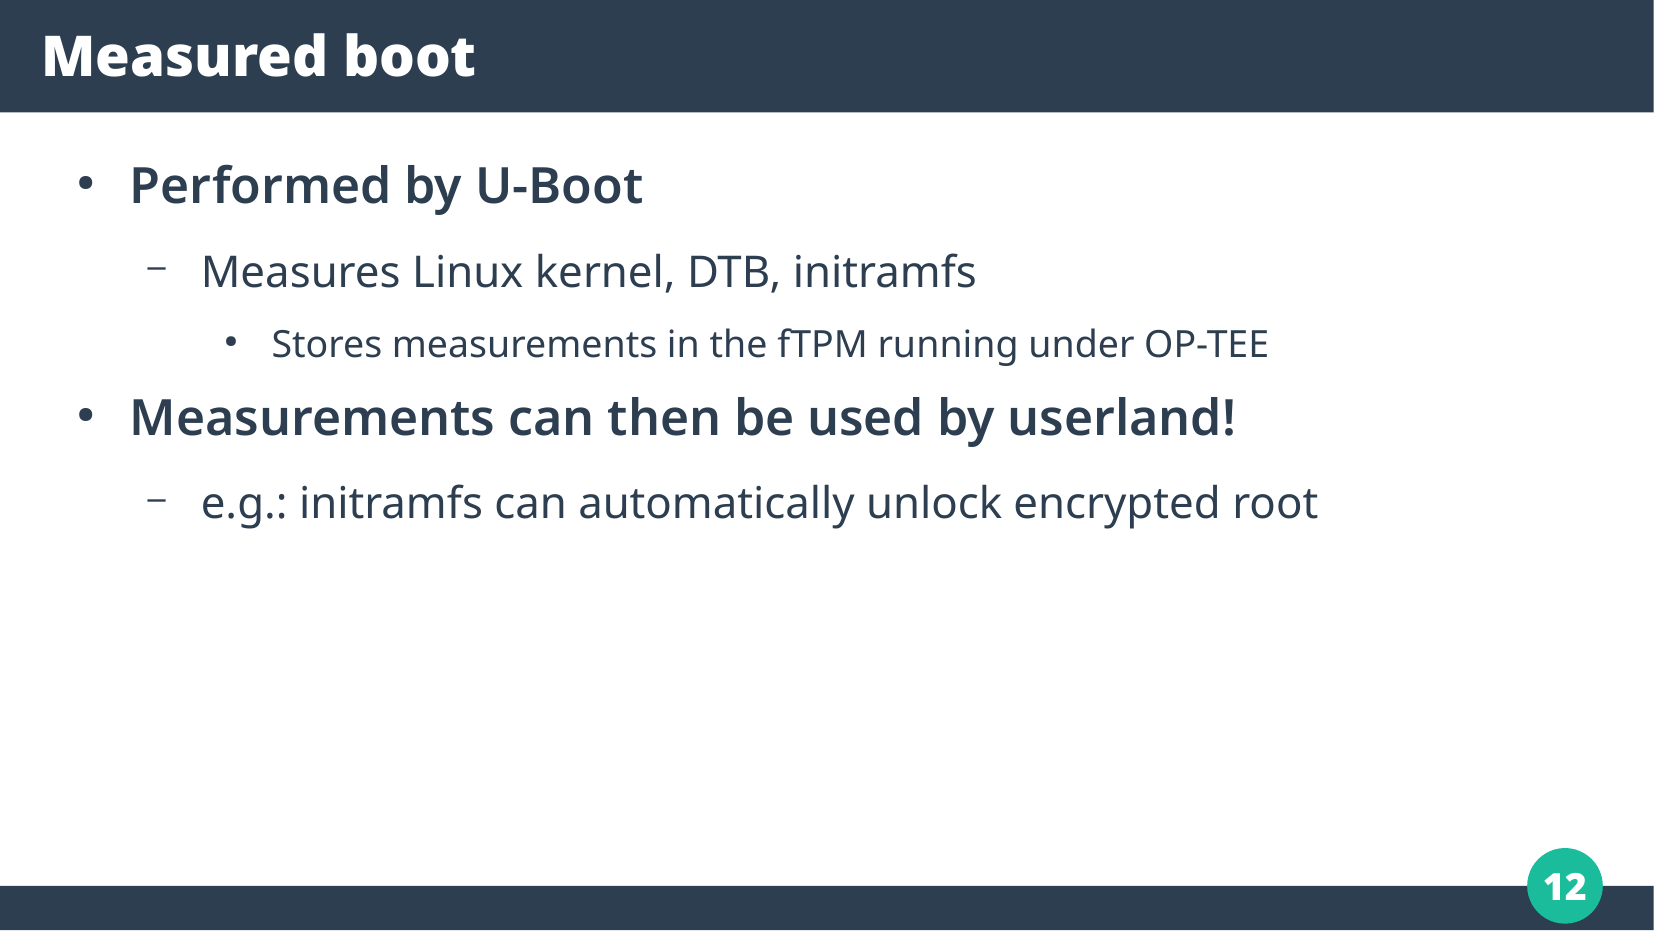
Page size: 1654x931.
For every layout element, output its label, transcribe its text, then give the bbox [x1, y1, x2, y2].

title Measured boot [41, 0, 1577, 114]
list Performed by U-Boot Measures Linux kernel, DTB, initramfs Stores measurements in the fTPM running under OP-TEE Measurements can then be used by userland! e.g.: initramfs can automatically unlock encrypted root [59, 150, 1595, 864]
